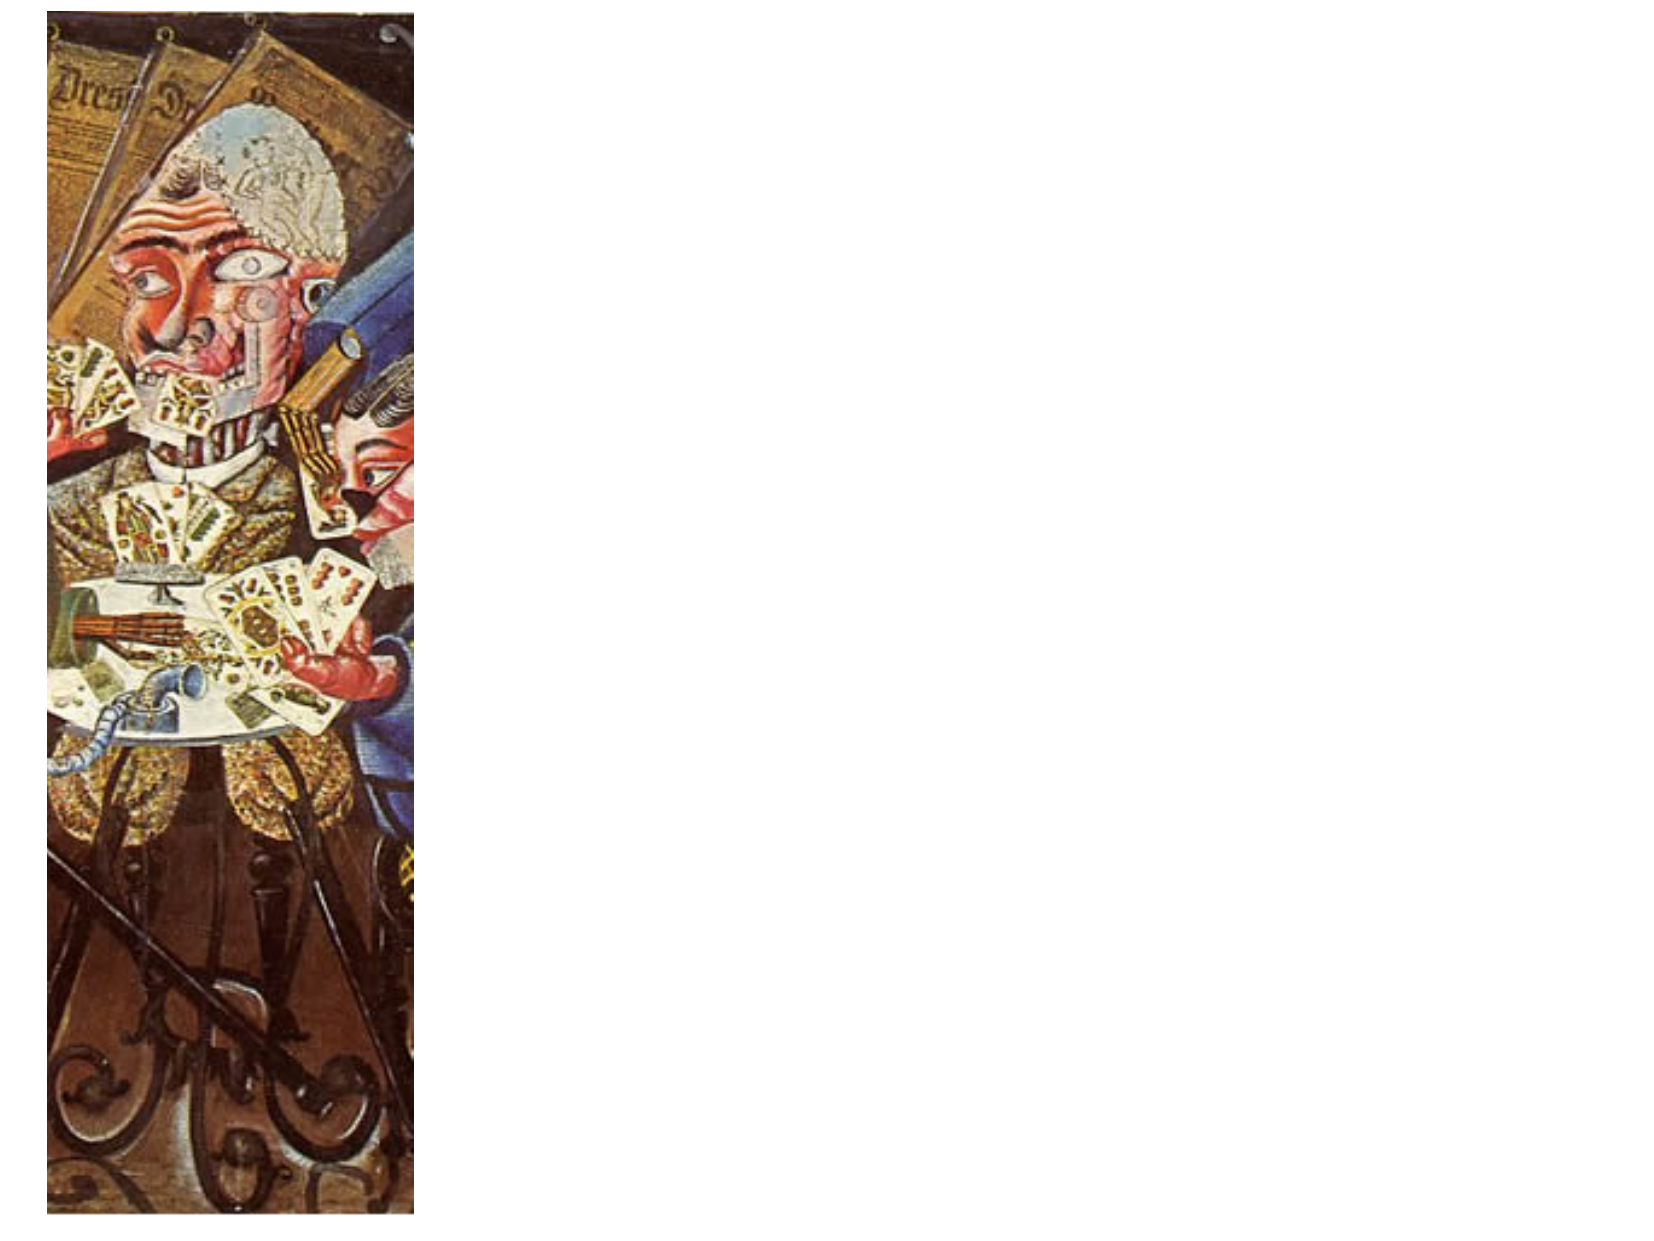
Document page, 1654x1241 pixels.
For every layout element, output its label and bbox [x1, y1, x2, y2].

picture [47, 11, 414, 1217]
